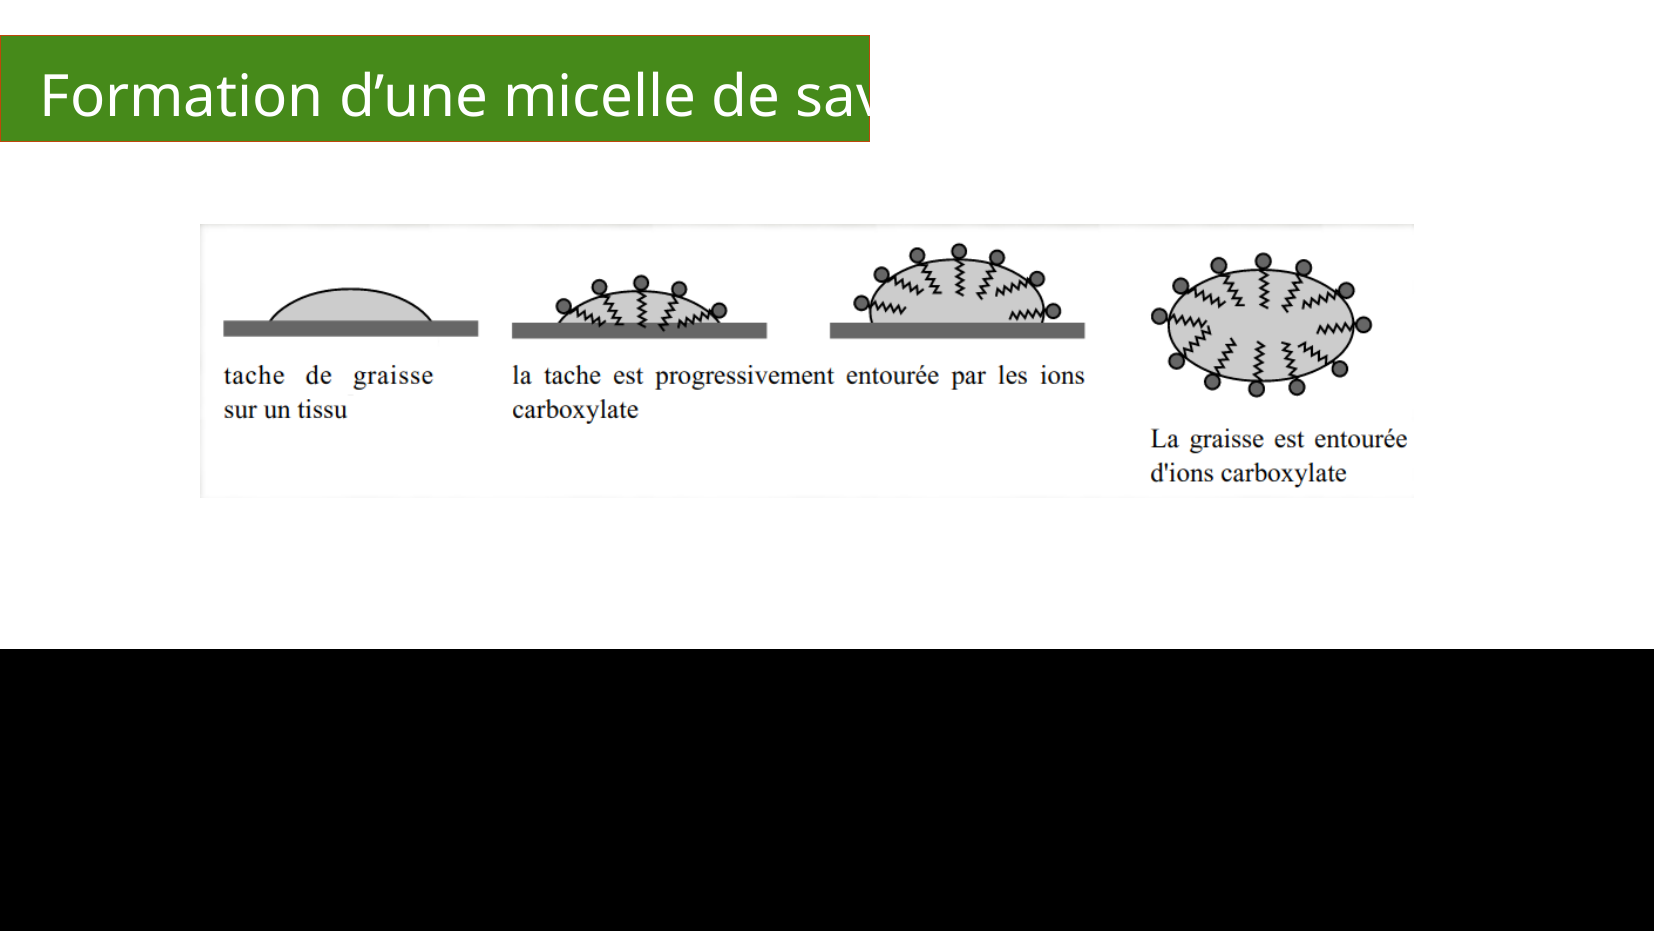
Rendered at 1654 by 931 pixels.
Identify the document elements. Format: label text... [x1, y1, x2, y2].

picture [200, 224, 1414, 498]
text_box [0, 35, 870, 142]
text_box [0, 649, 1654, 931]
text_box Formation d’une micelle de savon [24, 47, 870, 137]
